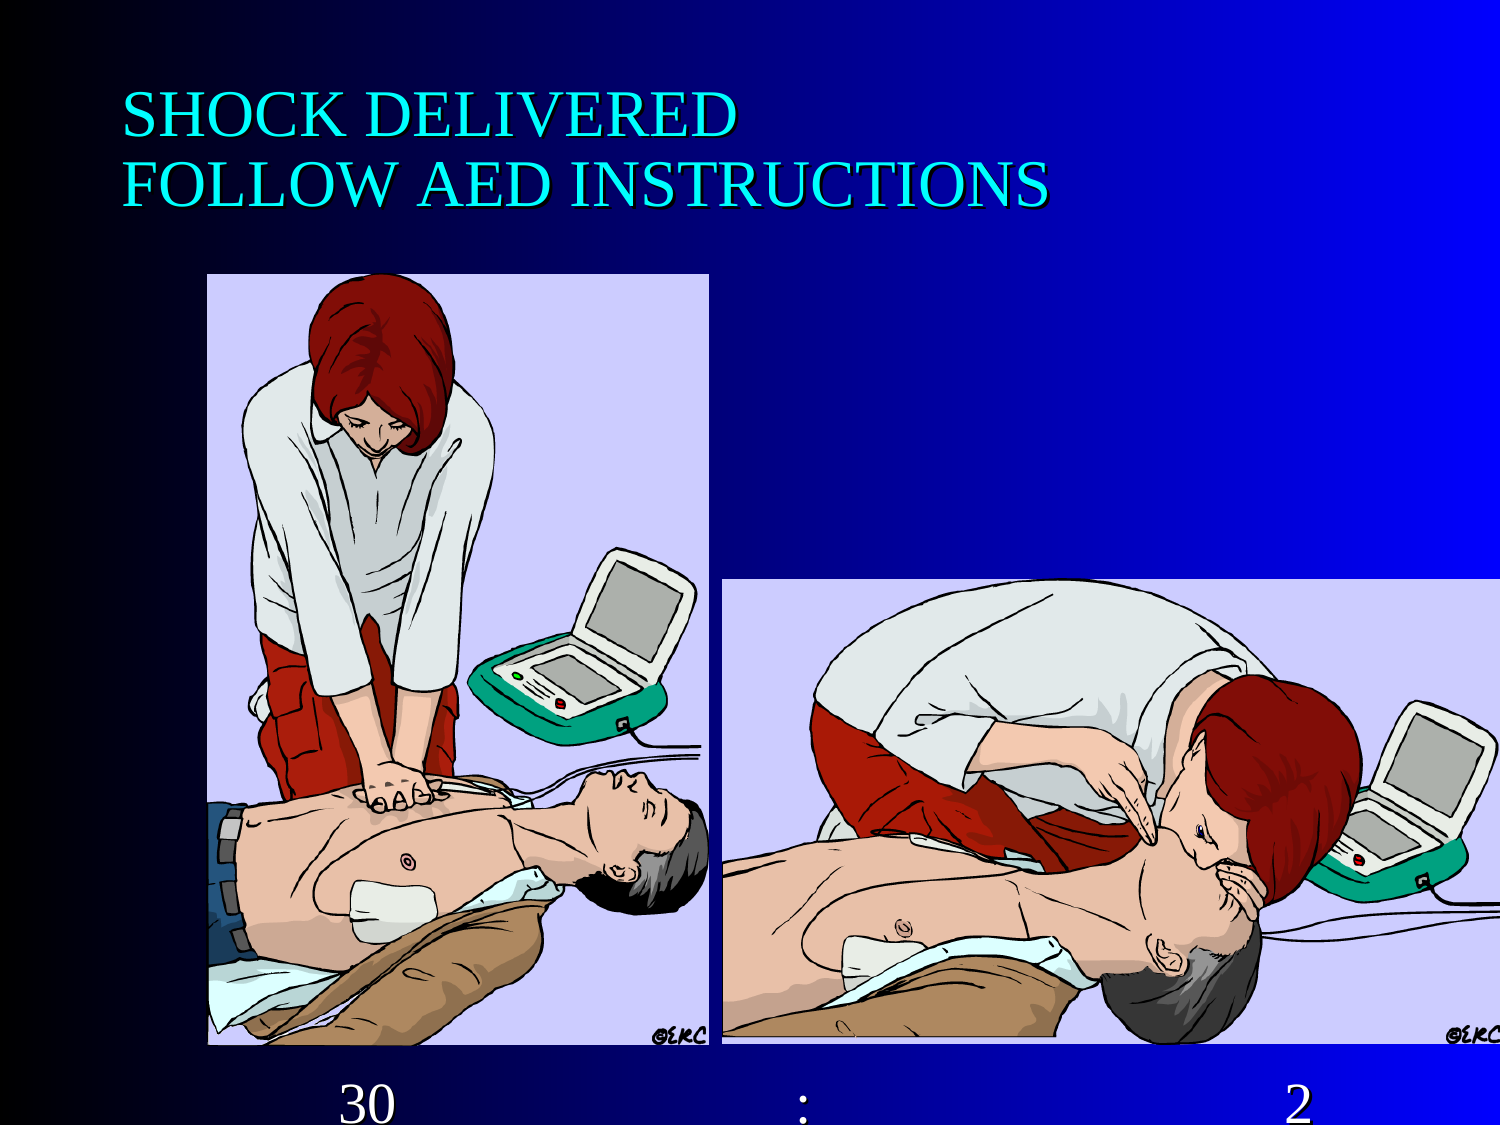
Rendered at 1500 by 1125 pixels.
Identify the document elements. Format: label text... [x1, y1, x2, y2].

picture [206, 273, 709, 1046]
title SHOCK DELIVERED FOLLOW AED INSTRUCTIONS [121, 47, 1500, 253]
picture [722, 578, 1500, 1045]
list 30 : 2 [97, 1074, 1500, 1125]
